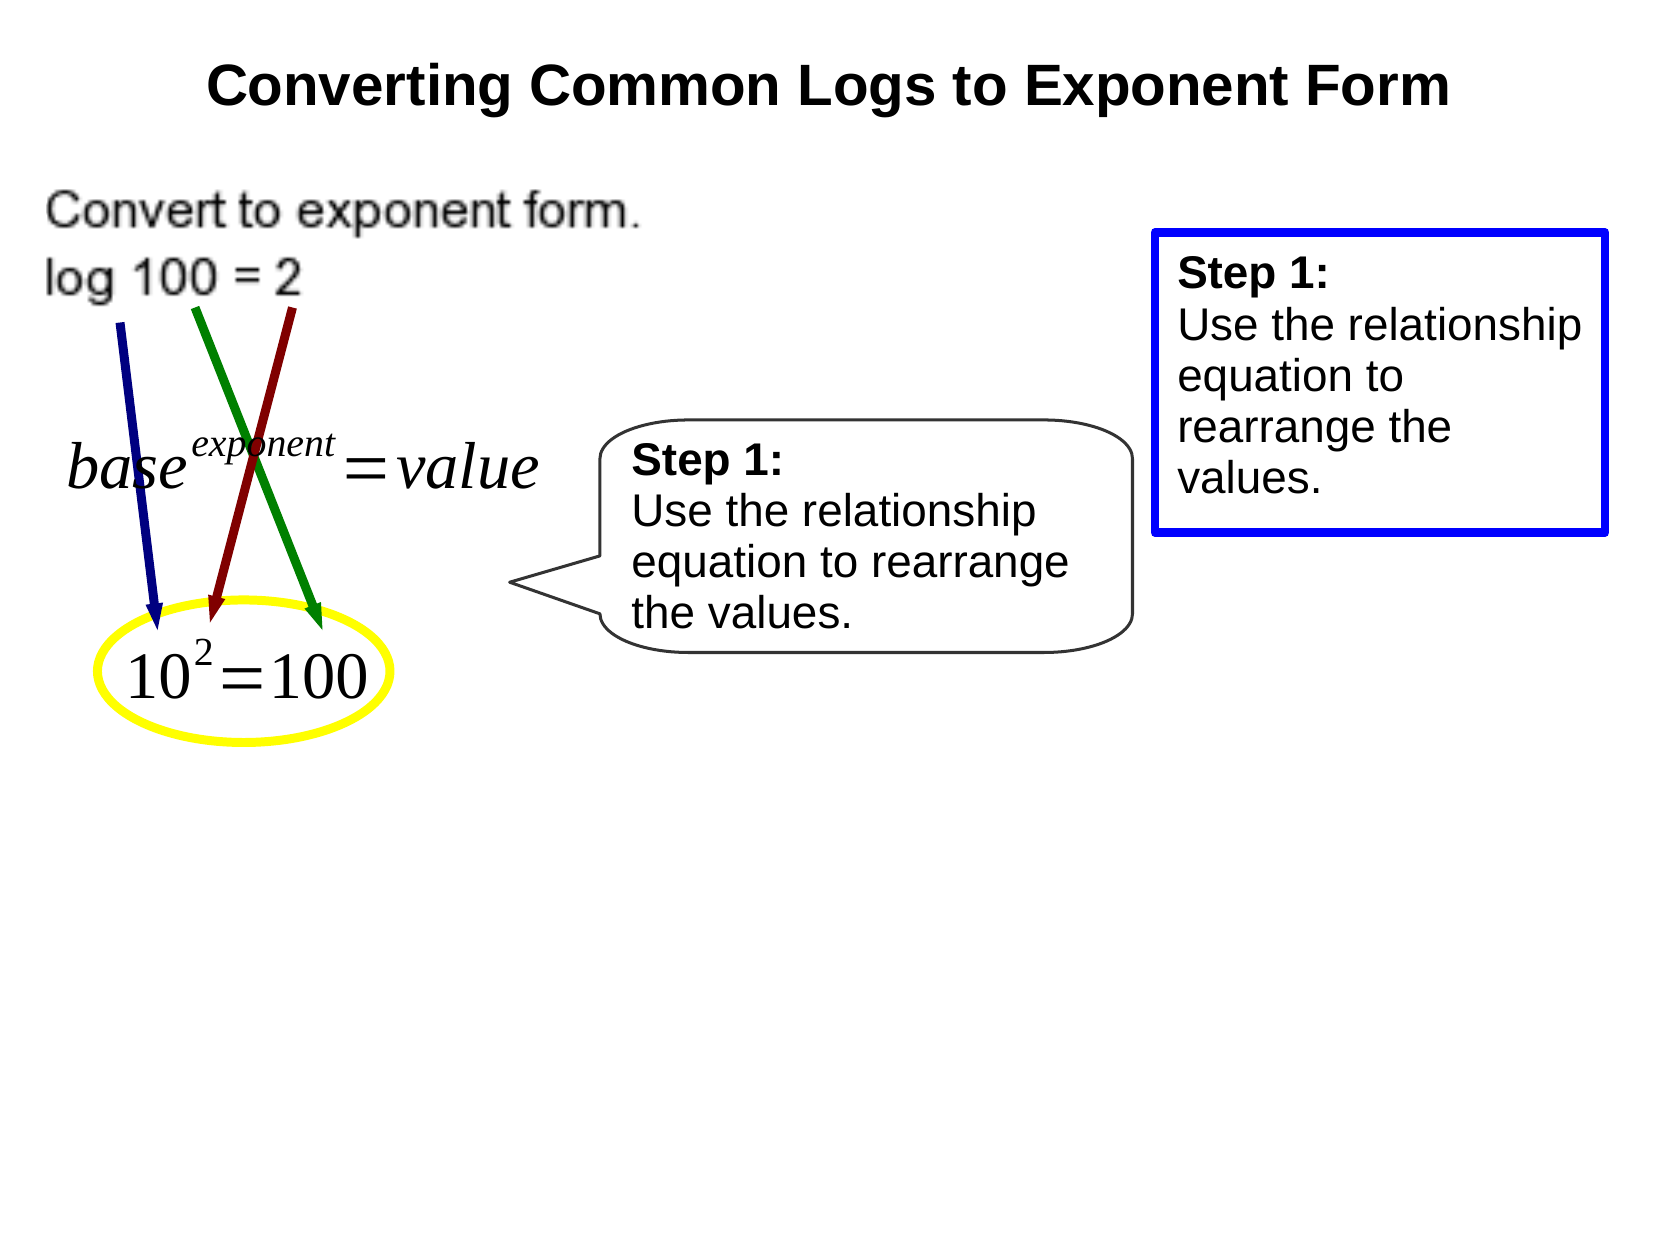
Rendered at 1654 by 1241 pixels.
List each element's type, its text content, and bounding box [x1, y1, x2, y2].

text_box Converting Common Logs to Exponent Form [97, 45, 1561, 127]
text_box Step 1: Use the relationship equation to rearrange the values. [509, 419, 1133, 653]
chart [118, 629, 376, 713]
text_box Step 1: Use the relationship equation to rearrange the values. [1162, 240, 1601, 528]
picture [46, 161, 766, 331]
text_box Step 1: Use the relationship equation to rearrange the values. [1162, 240, 1621, 972]
chart [60, 420, 547, 504]
